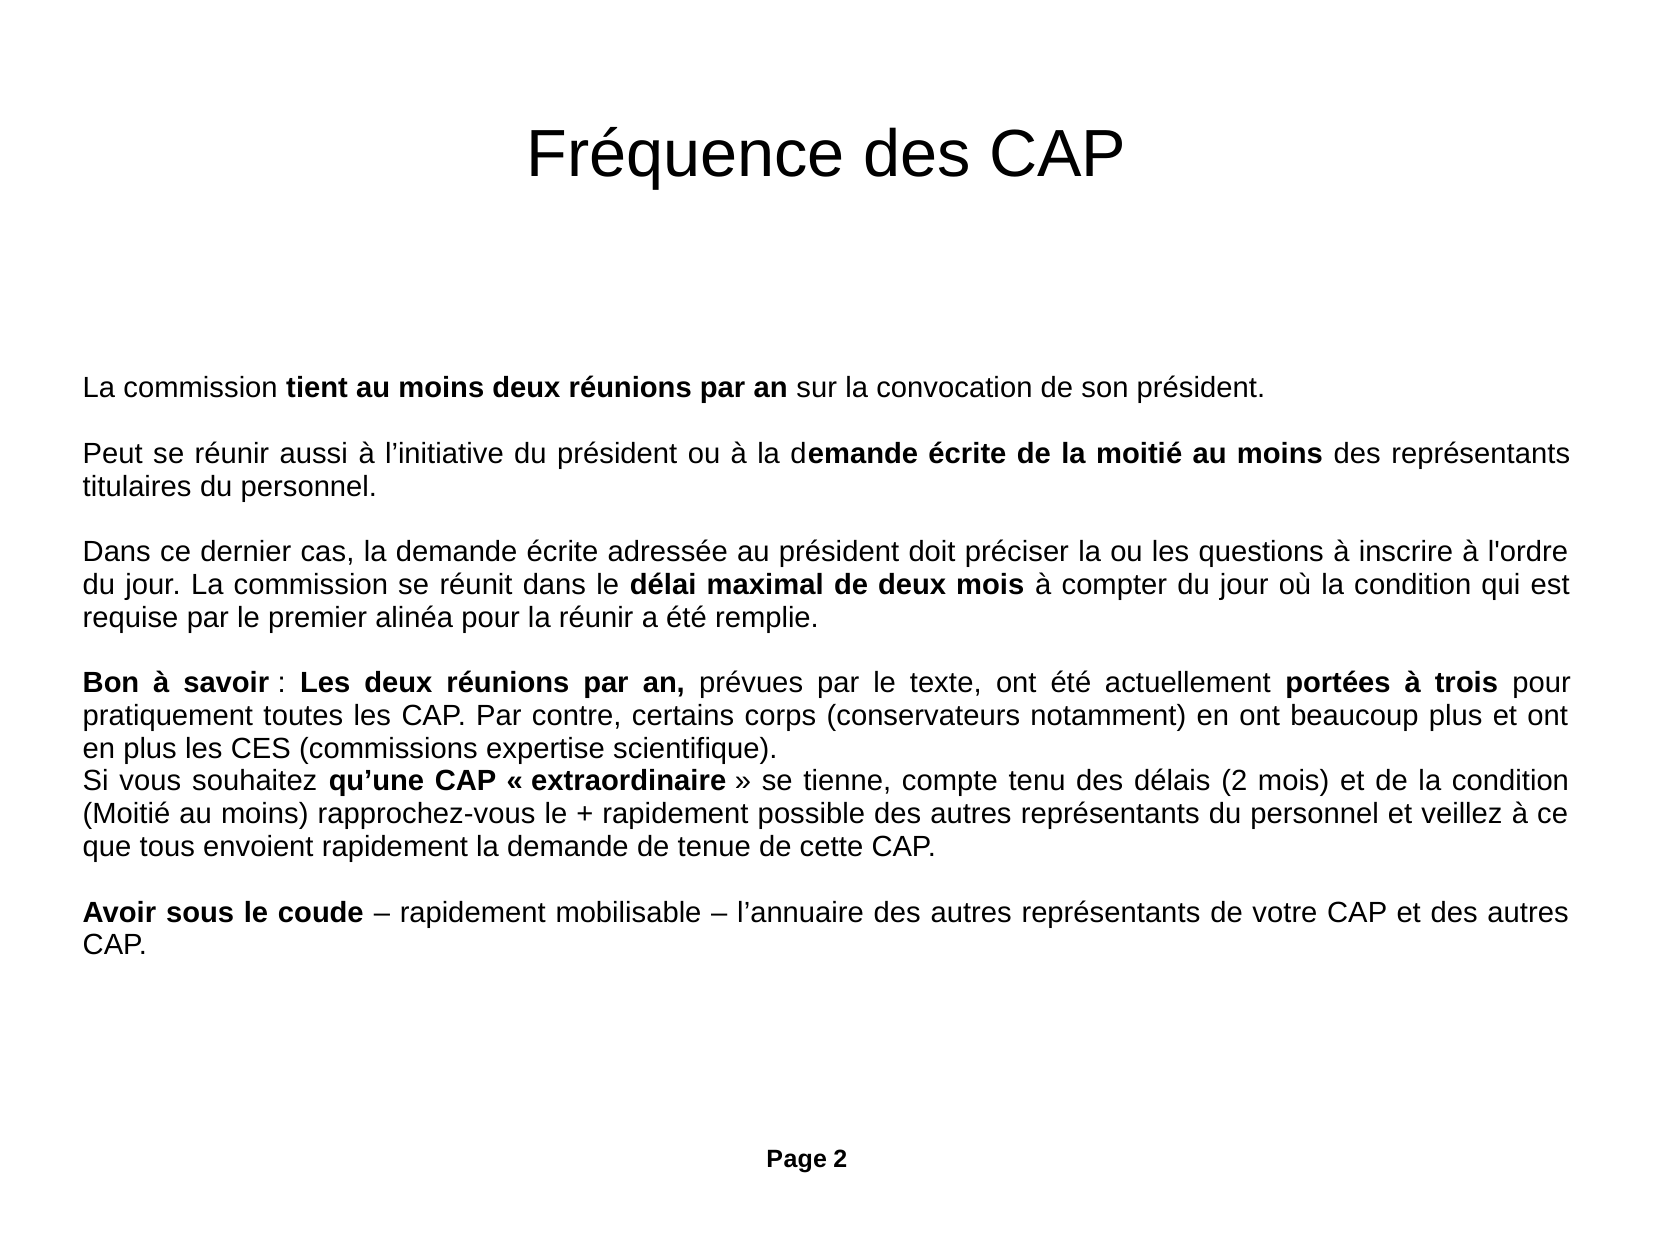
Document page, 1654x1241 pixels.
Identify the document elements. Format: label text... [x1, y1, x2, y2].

chart [764, 1145, 898, 1178]
title Fréquence des CAP [82, 49, 1571, 257]
subtitle La commission tient au moins deux réunions par an sur la convocation de son président. Peut se réunir aussi à l’initiative du président ou à la demande écrite de la moitié au moins des représentants titulaires du personnel. Dans ce dernier cas, la demande écrite adressée au président doit préciser la ou les questions à inscrire à l'ordre du jour. La commission se réunit dans le délai maximal de deux mois à compter du jour où la condition qui est requise par le premier alinéa pour la réunir a été remplie. Bon à savoir : Les deux réunions par an, prévues par le texte, ont été actuellement portées à trois pour pratiquement toutes les CAP. Par contre, certains corps (conservateurs notamment) en ont beaucoup plus et ont en plus les CES (commissions expertise scientifique). Si vous souhaitez qu’une CAP « extraordinaire » se tienne, compte tenu des délais (2 mois) et de la condition (Moitié au moins) rapprochez-vous le + rapidement possible des autres représentants du personnel et veillez à ce que tous envoient rapidement la demande de tenue de cette CAP. Avoir sous le coude – rapidement mobilisable – l’annuaire des autres représentants de votre CAP et des autres CAP. [82, 290, 1571, 1010]
